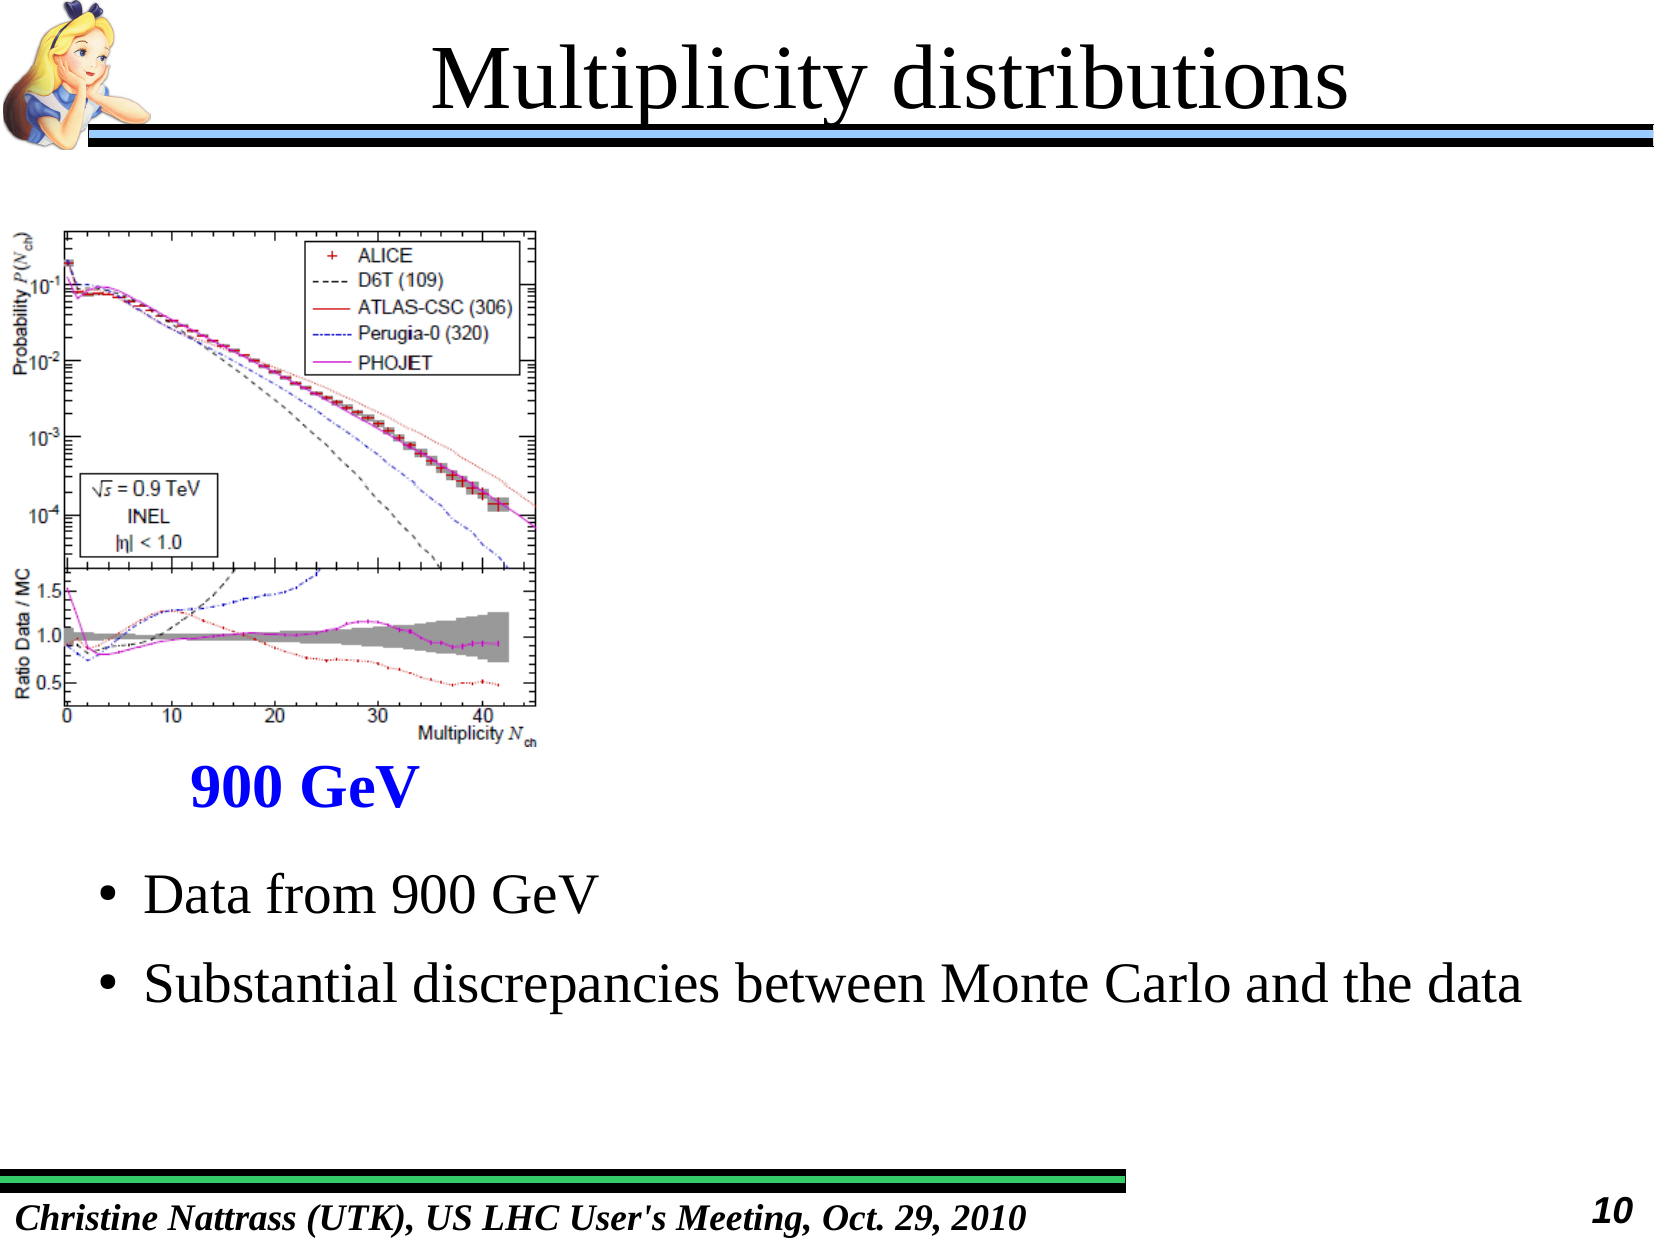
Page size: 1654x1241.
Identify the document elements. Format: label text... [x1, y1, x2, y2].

picture [1, 221, 545, 747]
picture [3, 0, 151, 150]
title Multiplicity distributions [147, 8, 1636, 147]
text_box 10 [1572, 1182, 1648, 1240]
list Data from 900 GeV Substantial discrepancies between Monte Carlo and the data Agreement between ALICE & CMS [82, 862, 1571, 1109]
text_box 900 GeV [175, 744, 513, 829]
